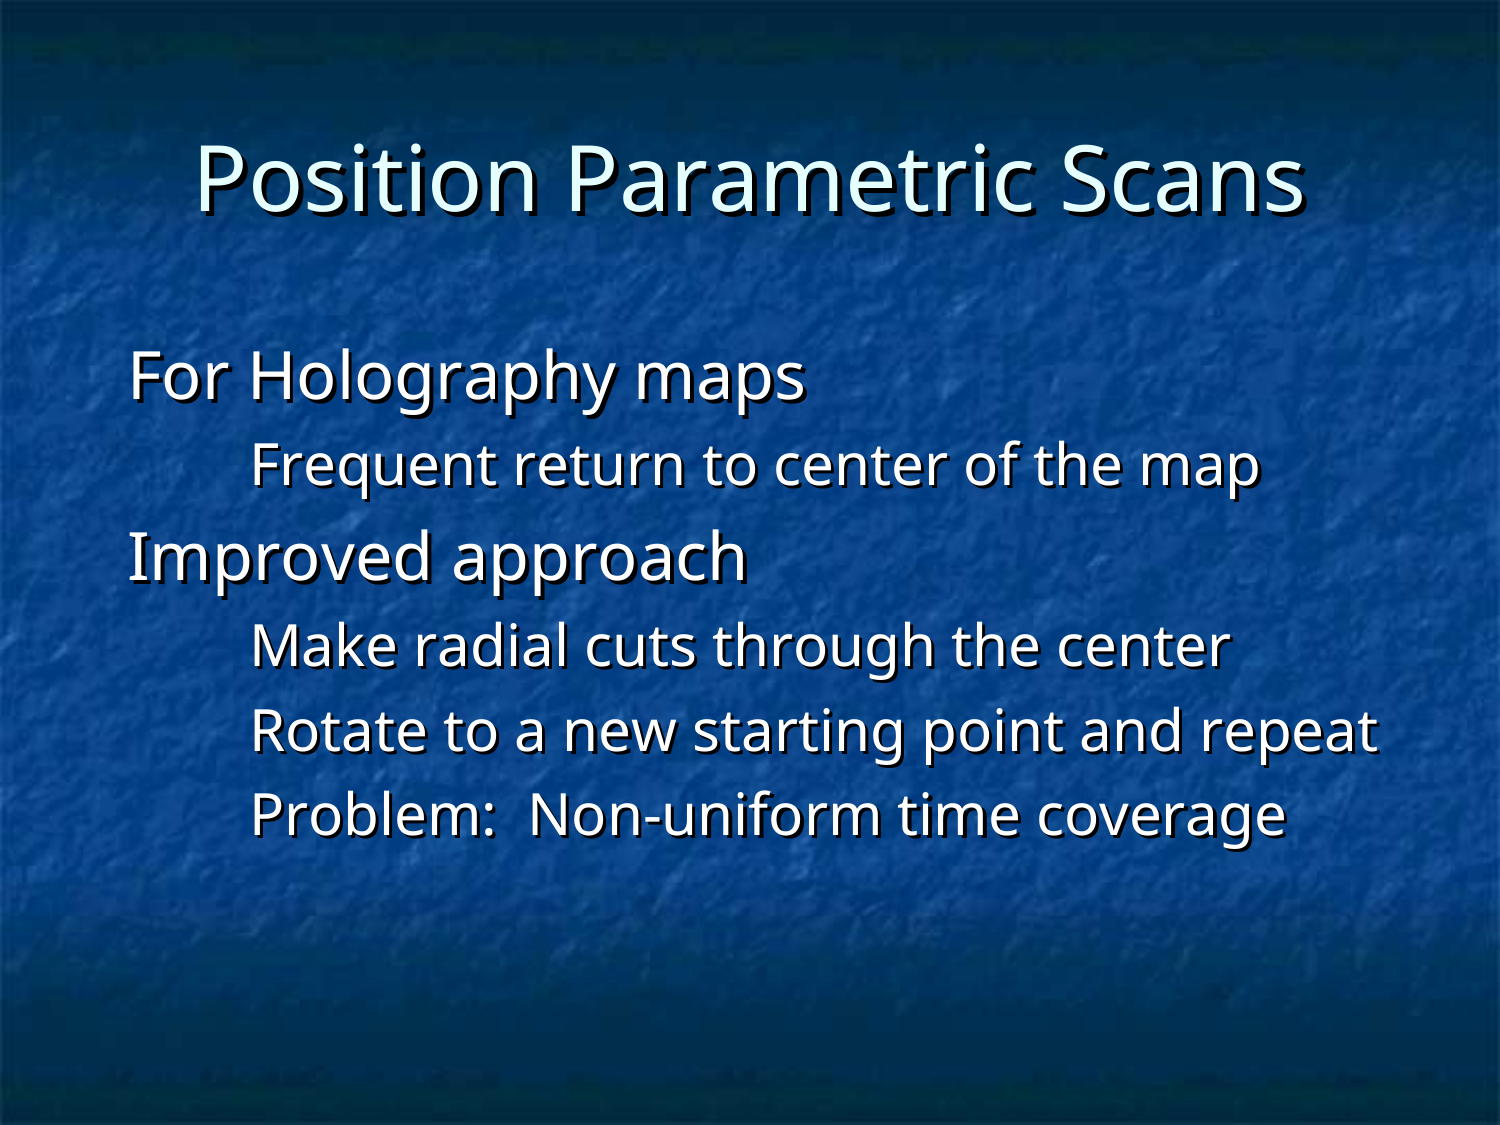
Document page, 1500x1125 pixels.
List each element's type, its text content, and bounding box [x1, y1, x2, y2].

list For Holography maps Frequent return to center of the map Improved approach Make radial cuts through the center Rotate to a new starting point and repeat Problem: Non-uniform time coverage [75, 324, 1425, 1001]
picture [0, 0, 1500, 1125]
title Position Parametric Scans [75, 62, 1425, 288]
